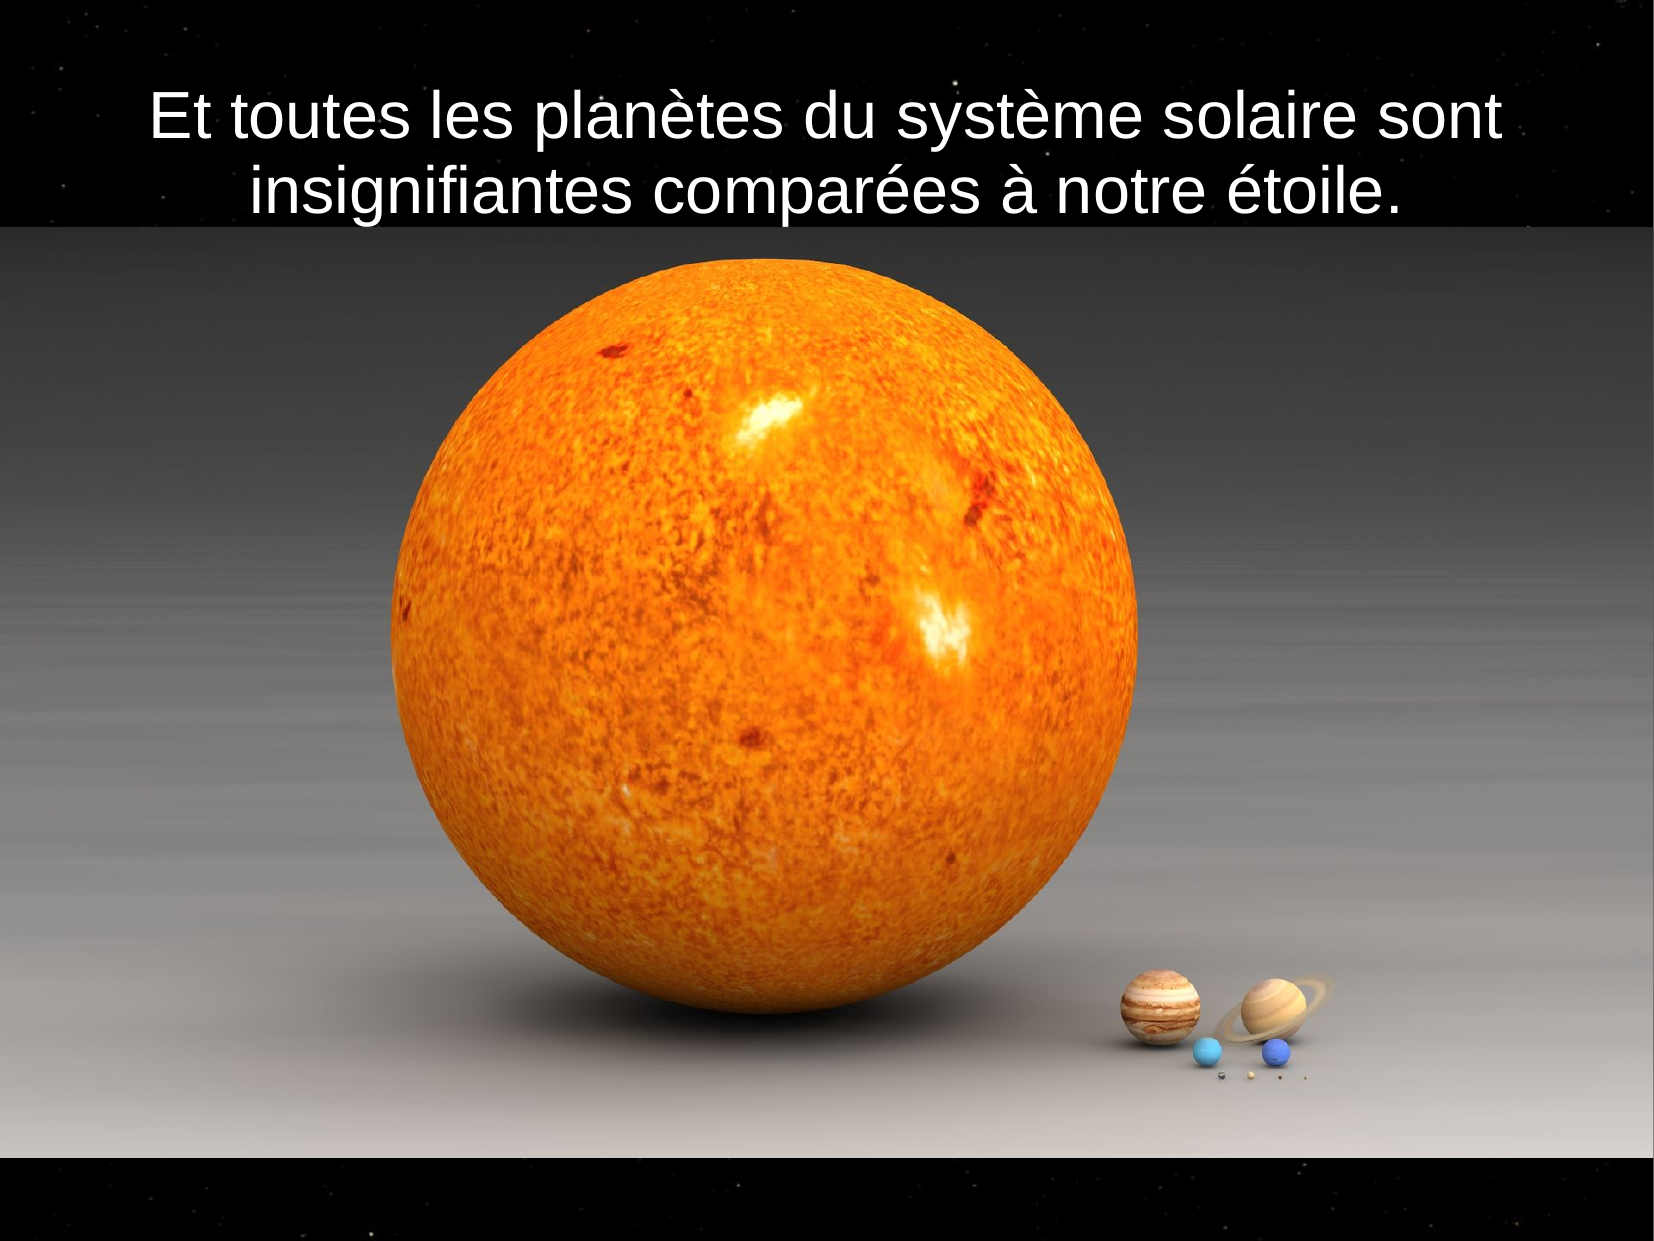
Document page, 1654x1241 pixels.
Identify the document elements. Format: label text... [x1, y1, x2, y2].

picture [0, 0, 1654, 1241]
title Et toutes les planètes du système solaire sont insignifiantes comparées à notre étoile. [82, 49, 1571, 227]
